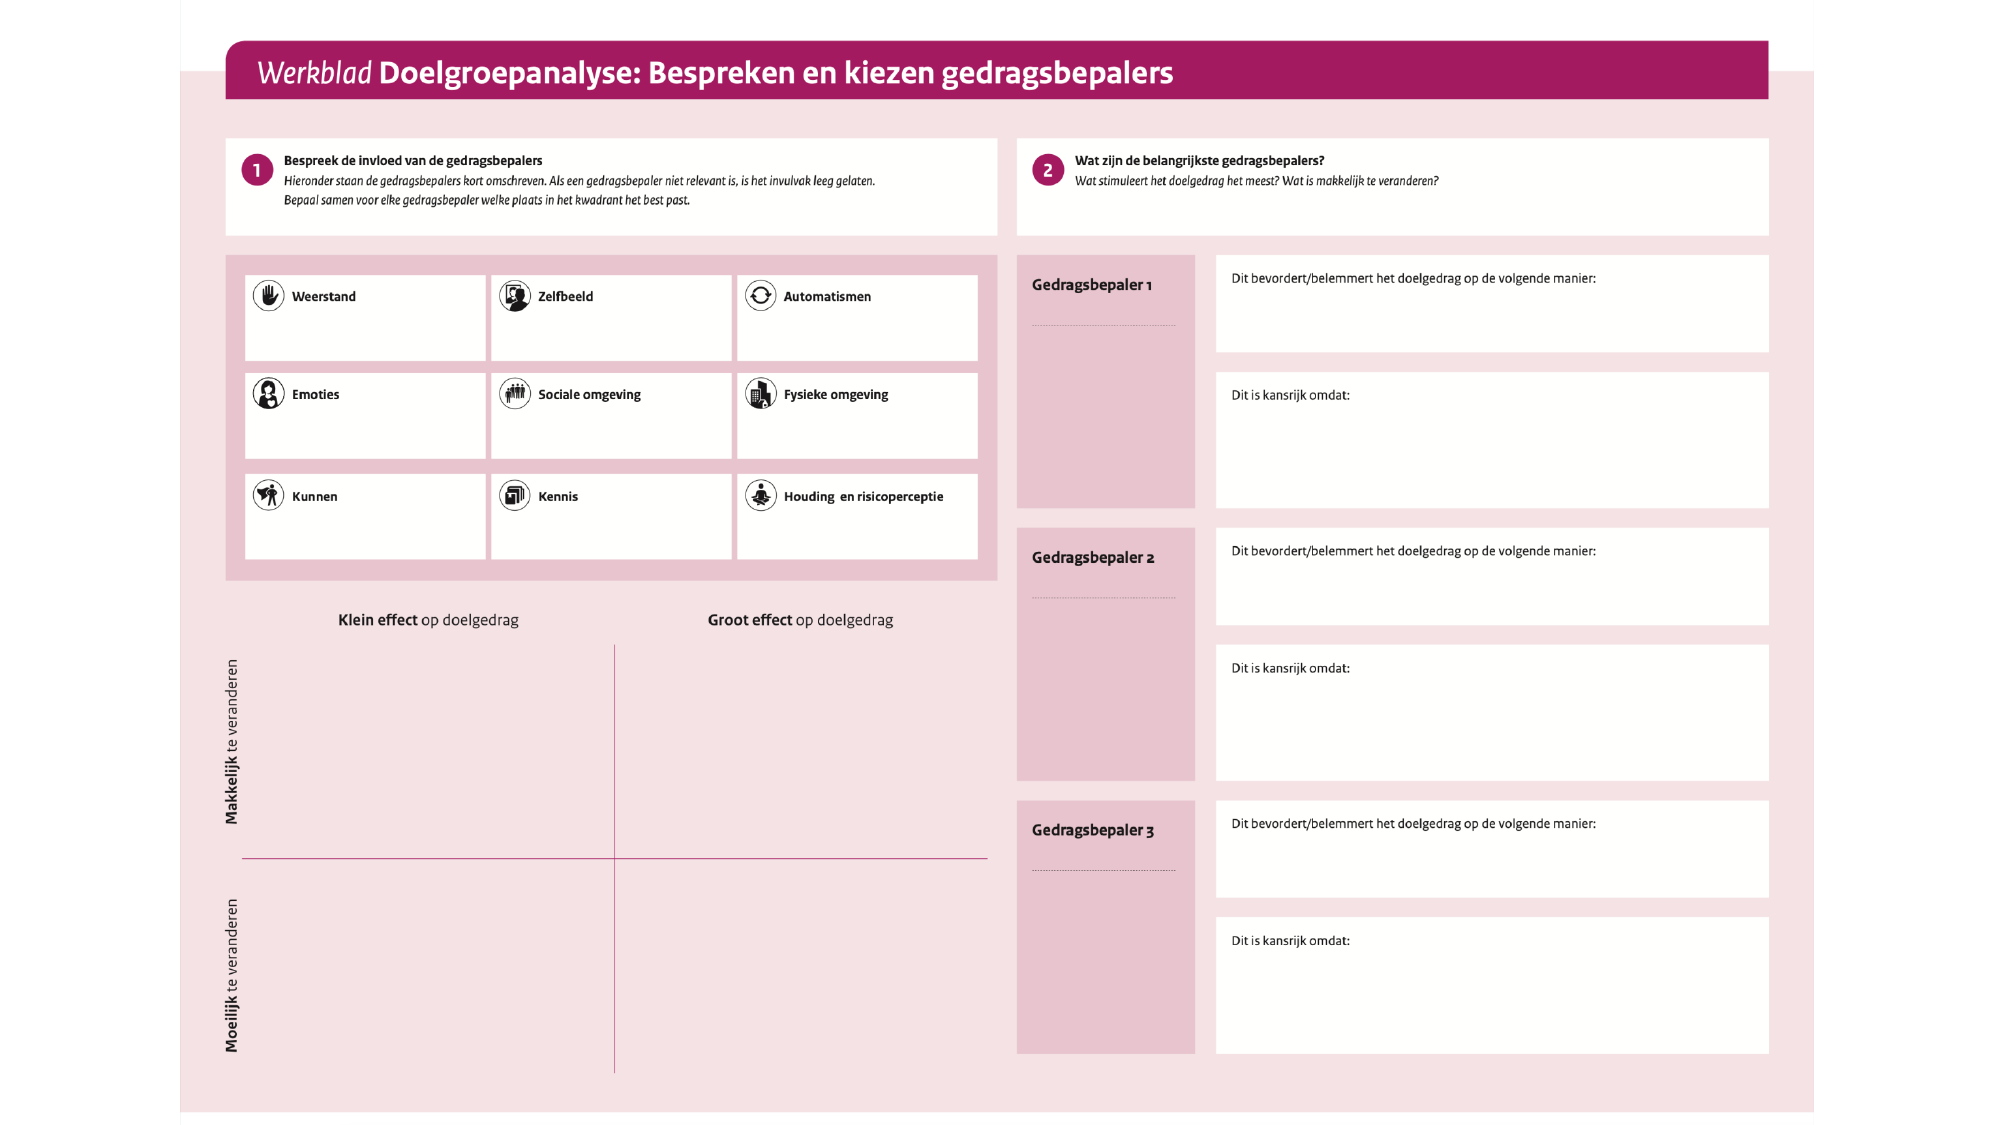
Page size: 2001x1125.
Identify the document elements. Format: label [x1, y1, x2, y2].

picture [180, 0, 1814, 1125]
